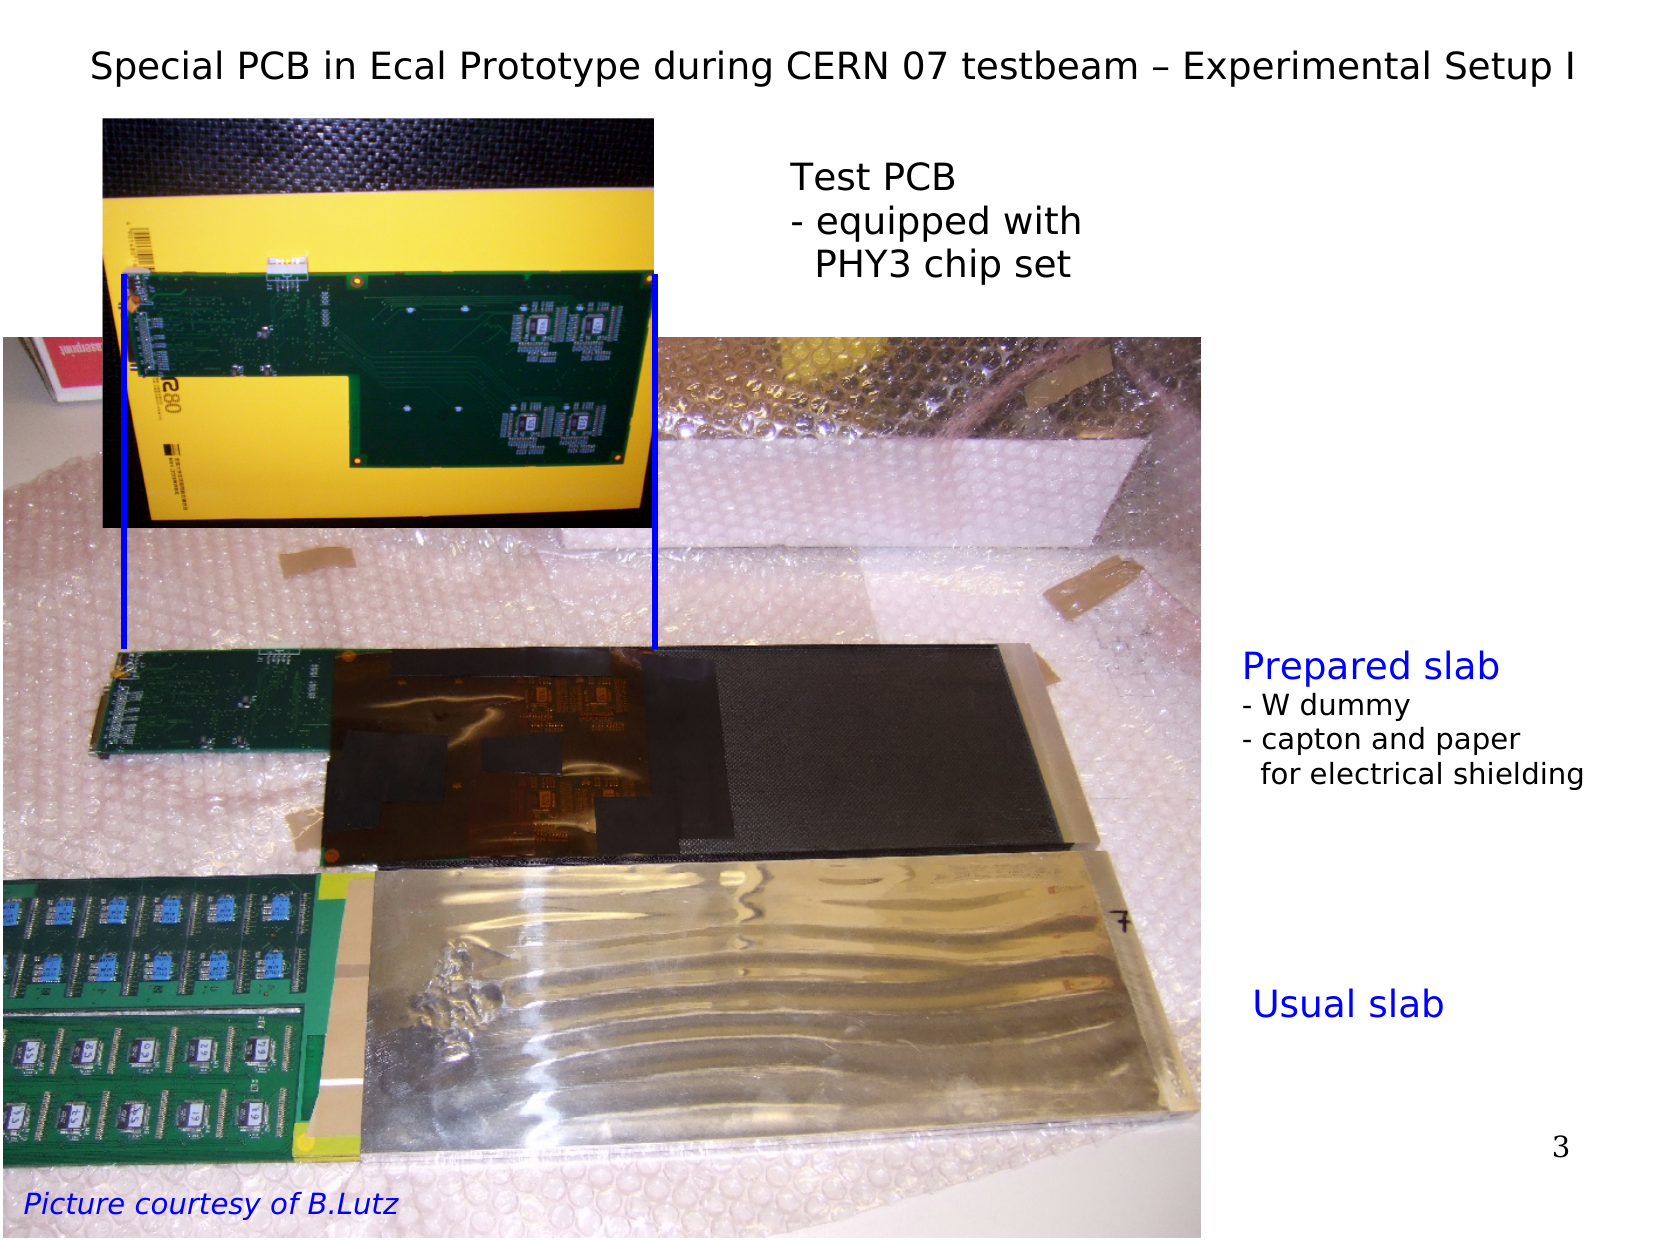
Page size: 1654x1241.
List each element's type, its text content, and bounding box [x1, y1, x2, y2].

text_box Special PCB in Ecal Prototype during CERN 07 testbeam – Experimental Setup I [75, 37, 1593, 96]
text_box Picture courtesy of B.Lutz [8, 1179, 414, 1229]
text_box Prepared slab - W dummy - capton and paper for electrical shielding [1227, 637, 1601, 799]
text_box Test PCB - equipped with PHY3 chip set [775, 148, 1098, 295]
text_box Usual slab [1237, 975, 1461, 1034]
picture [3, 118, 1201, 1238]
